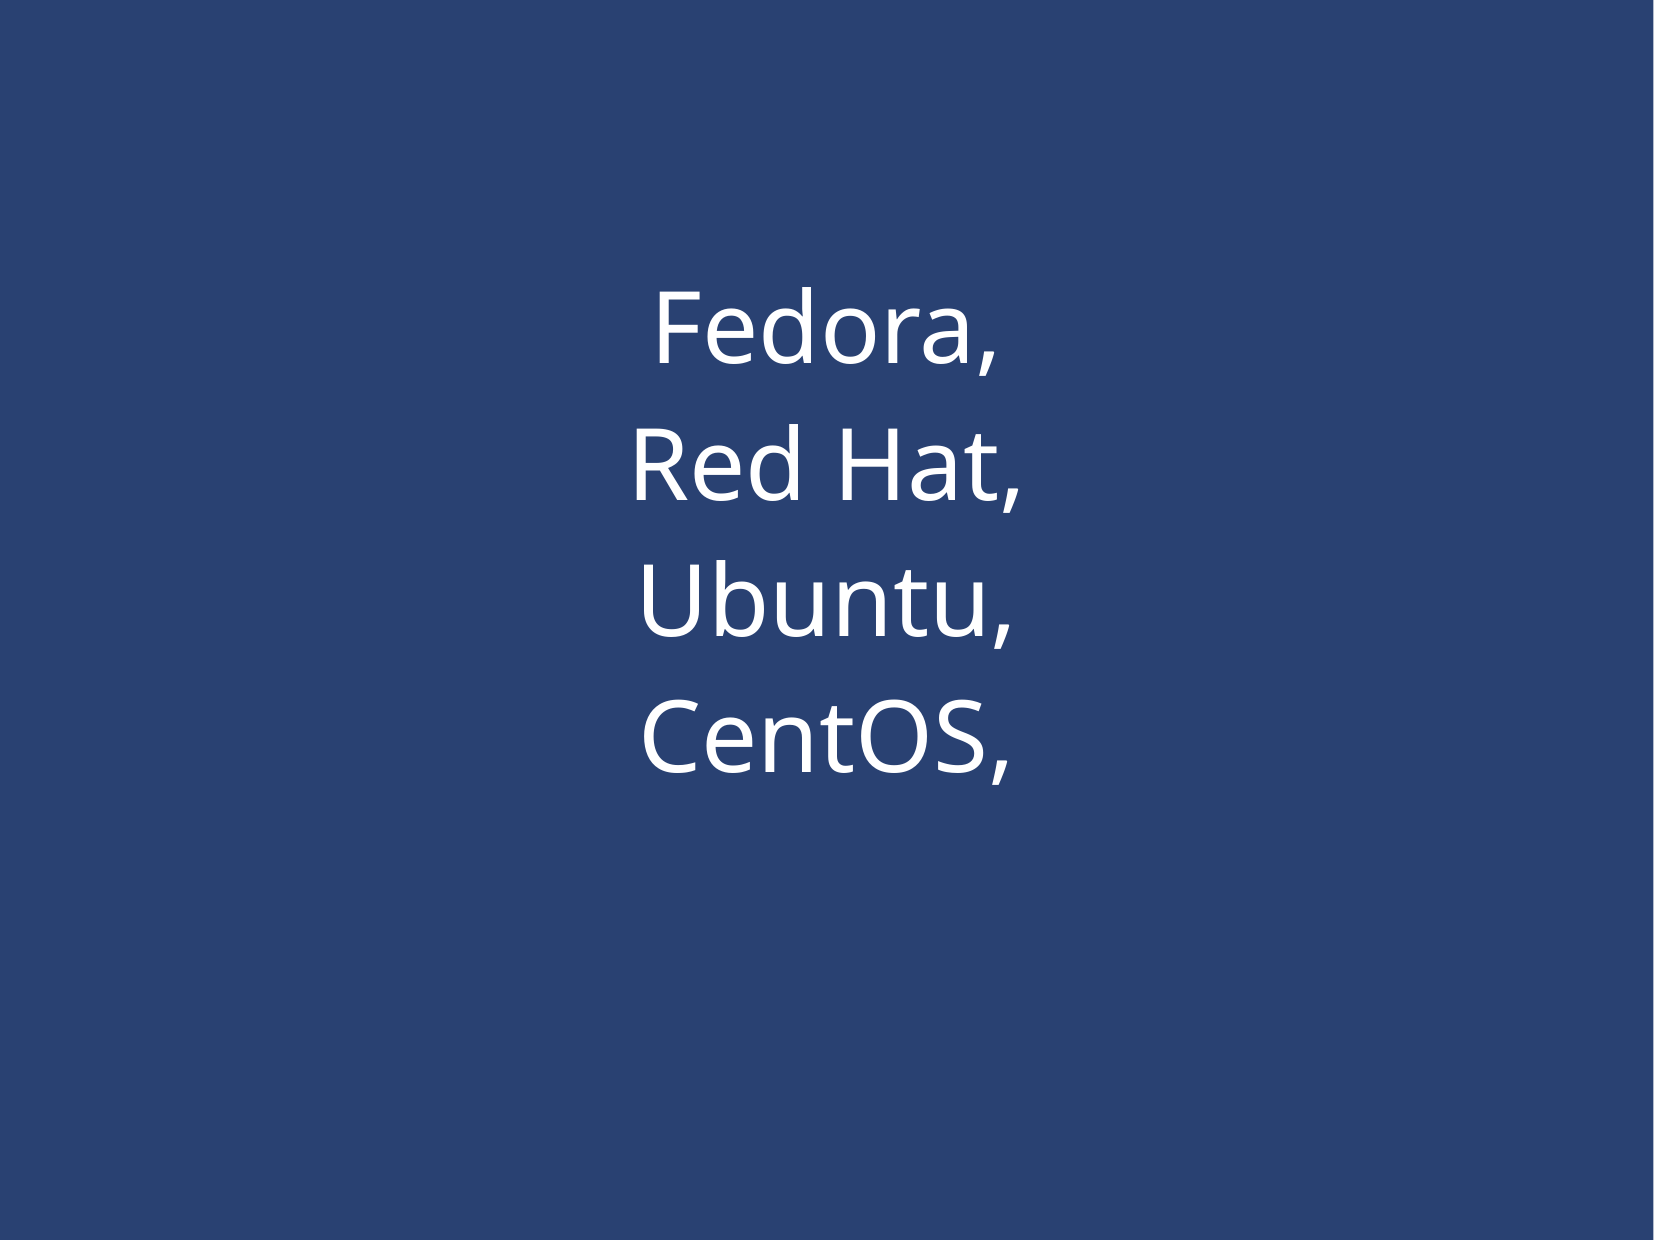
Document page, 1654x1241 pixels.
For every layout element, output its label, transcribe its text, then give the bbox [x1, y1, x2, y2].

subtitle Fedora, Red Hat, Ubuntu, CentOS, [82, 49, 1571, 1109]
